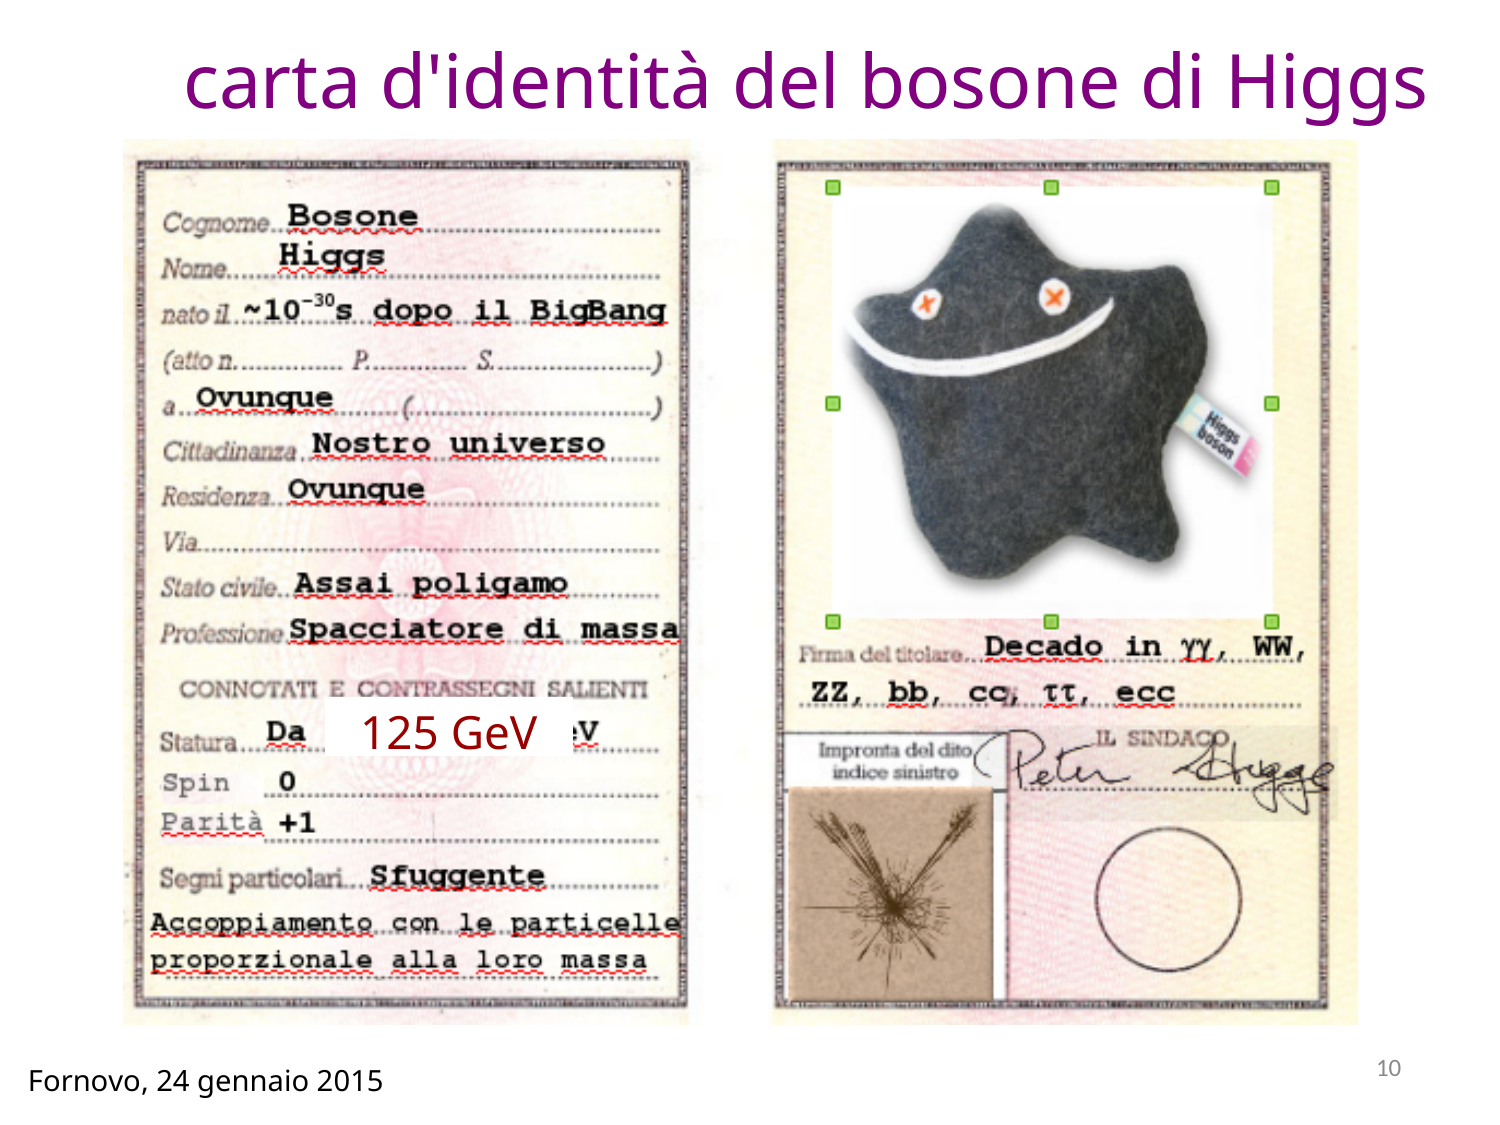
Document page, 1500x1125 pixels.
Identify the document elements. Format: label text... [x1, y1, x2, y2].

text_box 125 GeV [324, 696, 573, 756]
picture [123, 139, 1363, 1025]
text_box <numero> [1074, 1042, 1417, 1095]
text_box carta d'identità del bosone di Higgs [112, 0, 1500, 153]
